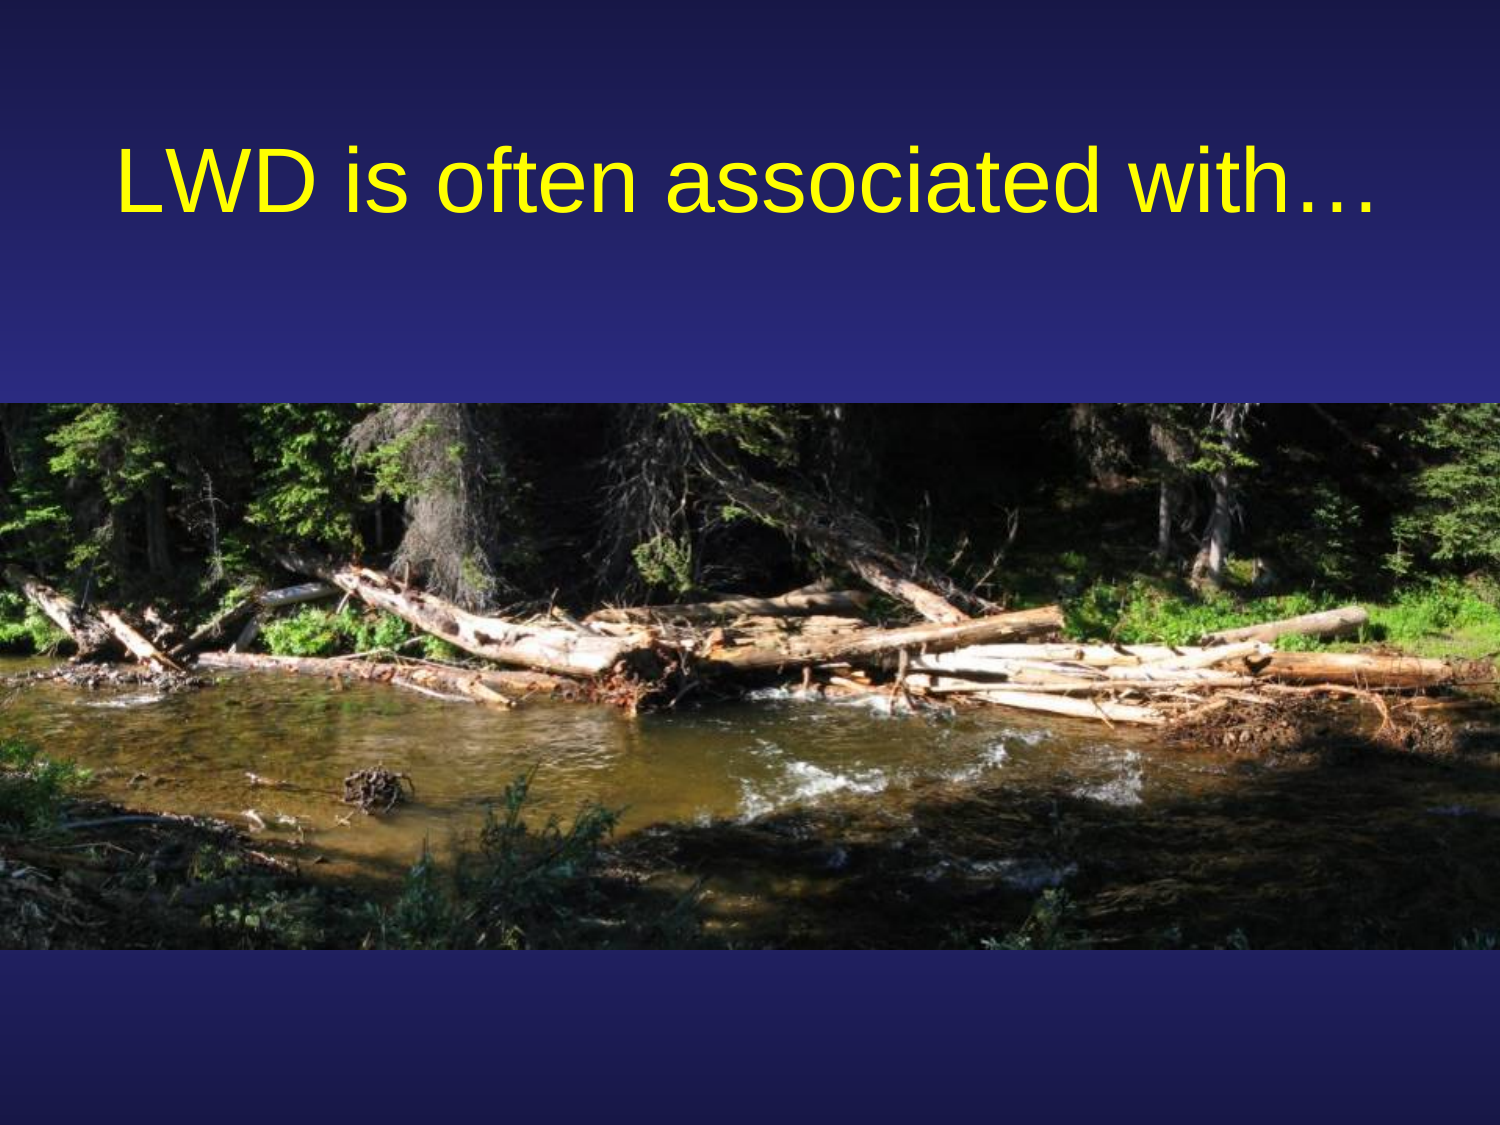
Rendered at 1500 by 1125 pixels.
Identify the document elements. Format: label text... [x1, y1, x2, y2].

picture [0, 403, 1500, 951]
title LWD is often associated with… [37, 87, 1463, 276]
